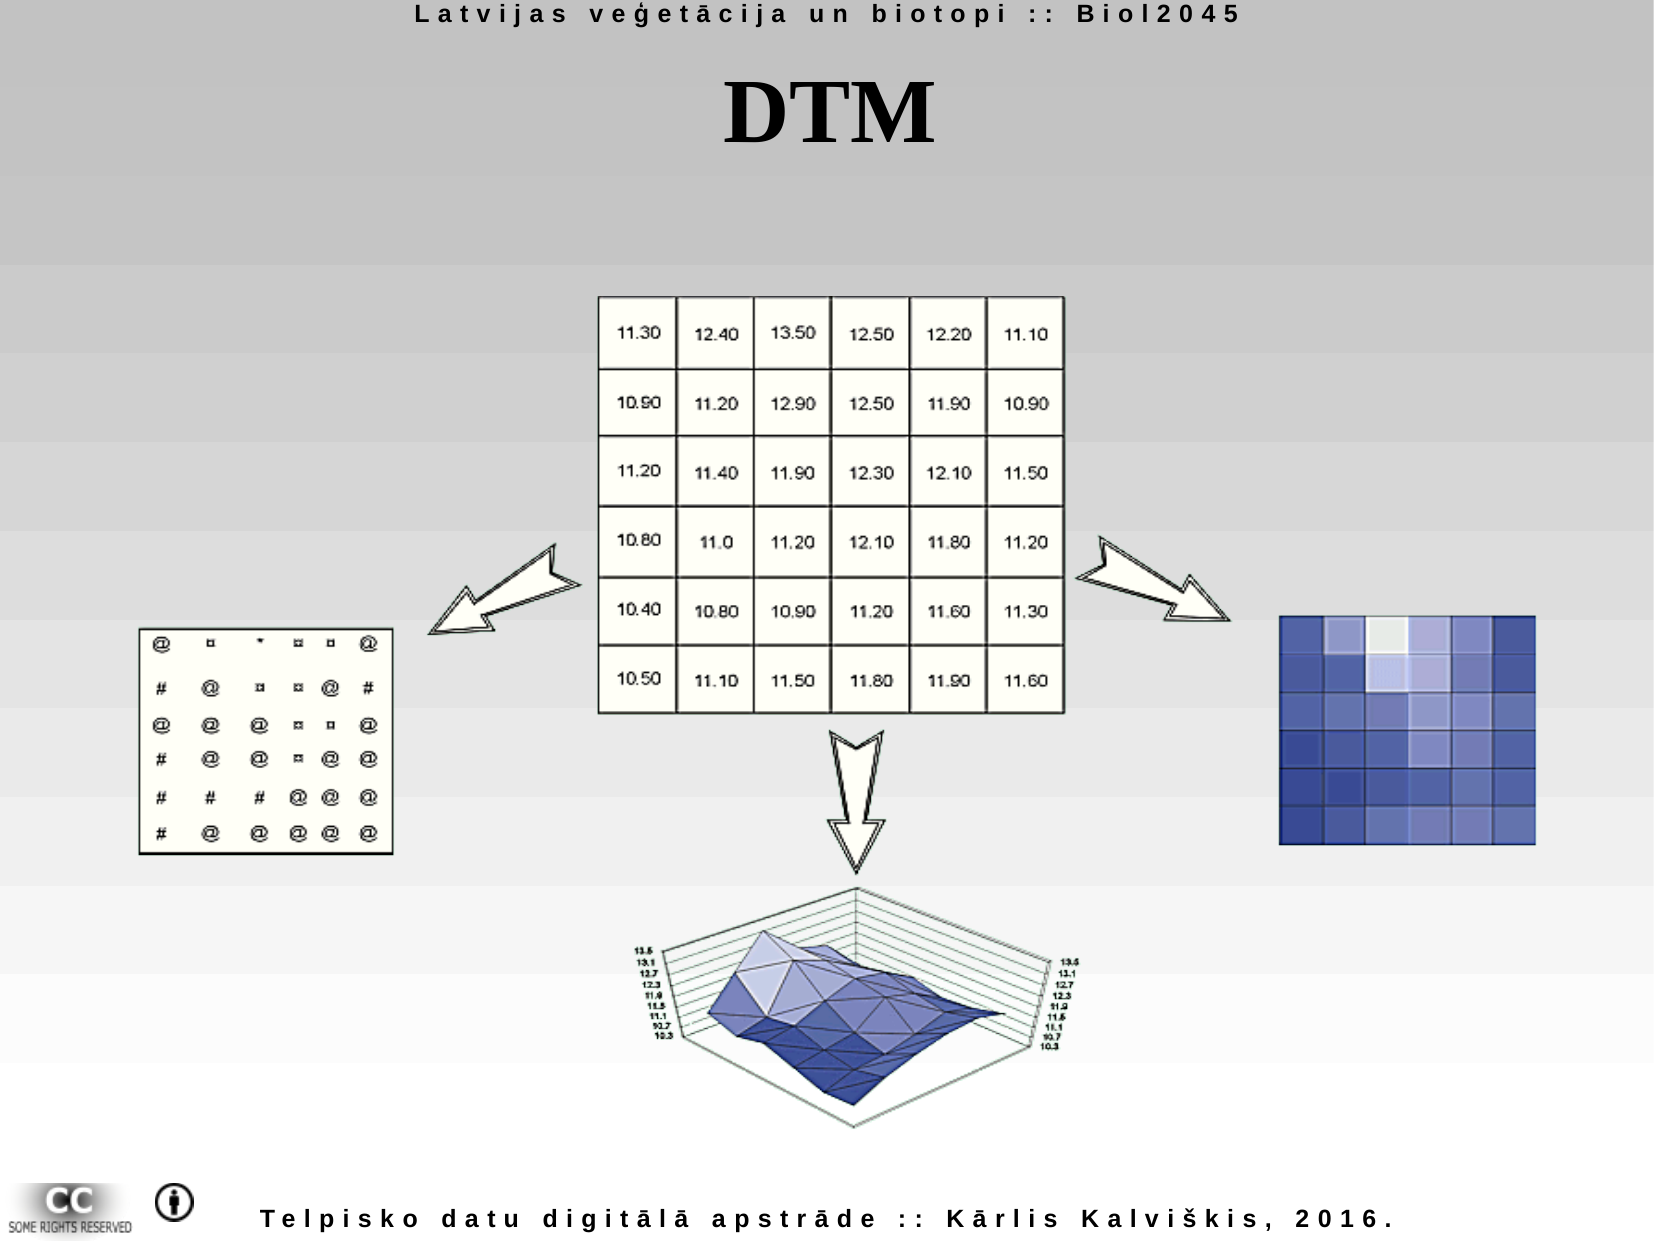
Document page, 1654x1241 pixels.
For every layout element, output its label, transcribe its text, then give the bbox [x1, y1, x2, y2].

picture [0, 0, 1654, 1241]
title DTM [34, 61, 1626, 296]
